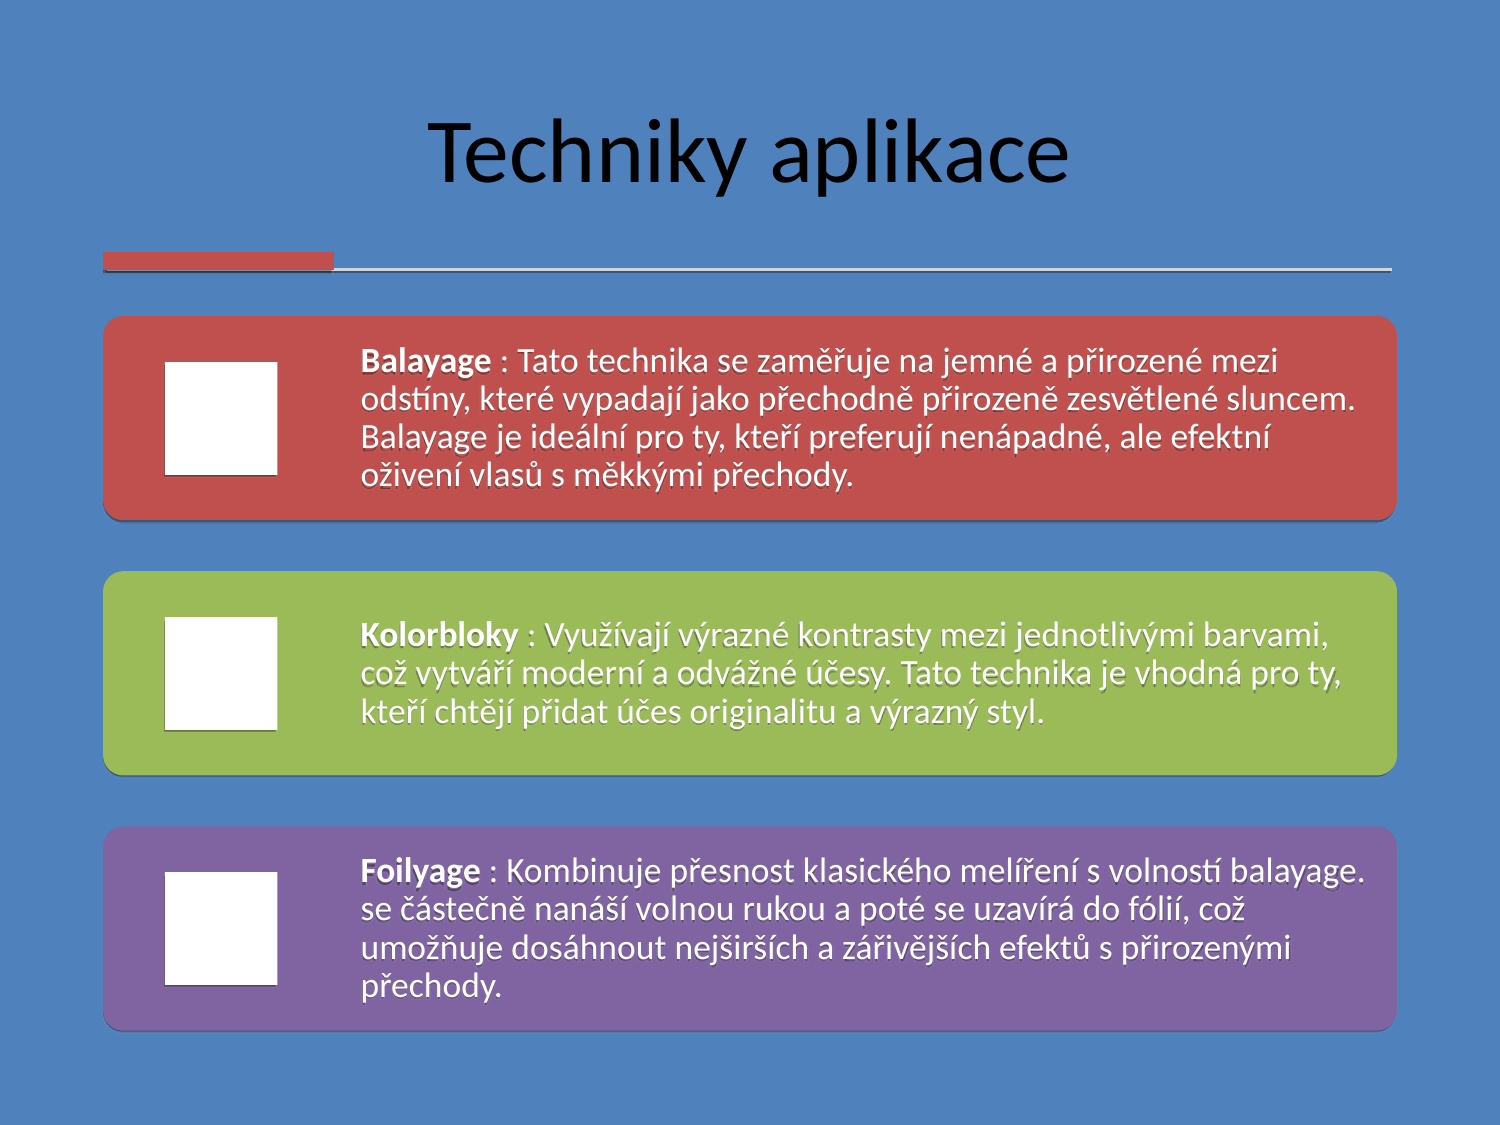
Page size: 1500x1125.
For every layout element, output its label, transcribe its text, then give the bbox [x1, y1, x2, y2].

text_box Kolorbloky : Využívají výrazné kontrasty mezi jednotlivými barvami, což vytváří moderní a odvážné účesy. Tato technika je vhodná pro ty, kteří chtějí přidat účes originalitu a výrazný styl. [338, 571, 1397, 776]
title Techniky aplikace [103, 41, 1397, 209]
text_box Foilyage : Kombinuje přesnost klasického melíření s volností balayage. se částečně nanáší volnou rukou a poté se uzavírá do fólií, což umožňuje dosáhnout nejširších a zářivějších efektů s přirozenými přechody. [338, 826, 1397, 1031]
text_box Balayage : Tato technika se zaměřuje na jemné a přirozené mezi odstíny, které vypadají jako přechodně přirozeně zesvětlené sluncem. Balayage je ideální pro ty, kteří preferují nenápadné, ale efektní oživení vlasů s měkkými přechody. [338, 316, 1397, 521]
text_box [0, 0, 1500, 1125]
